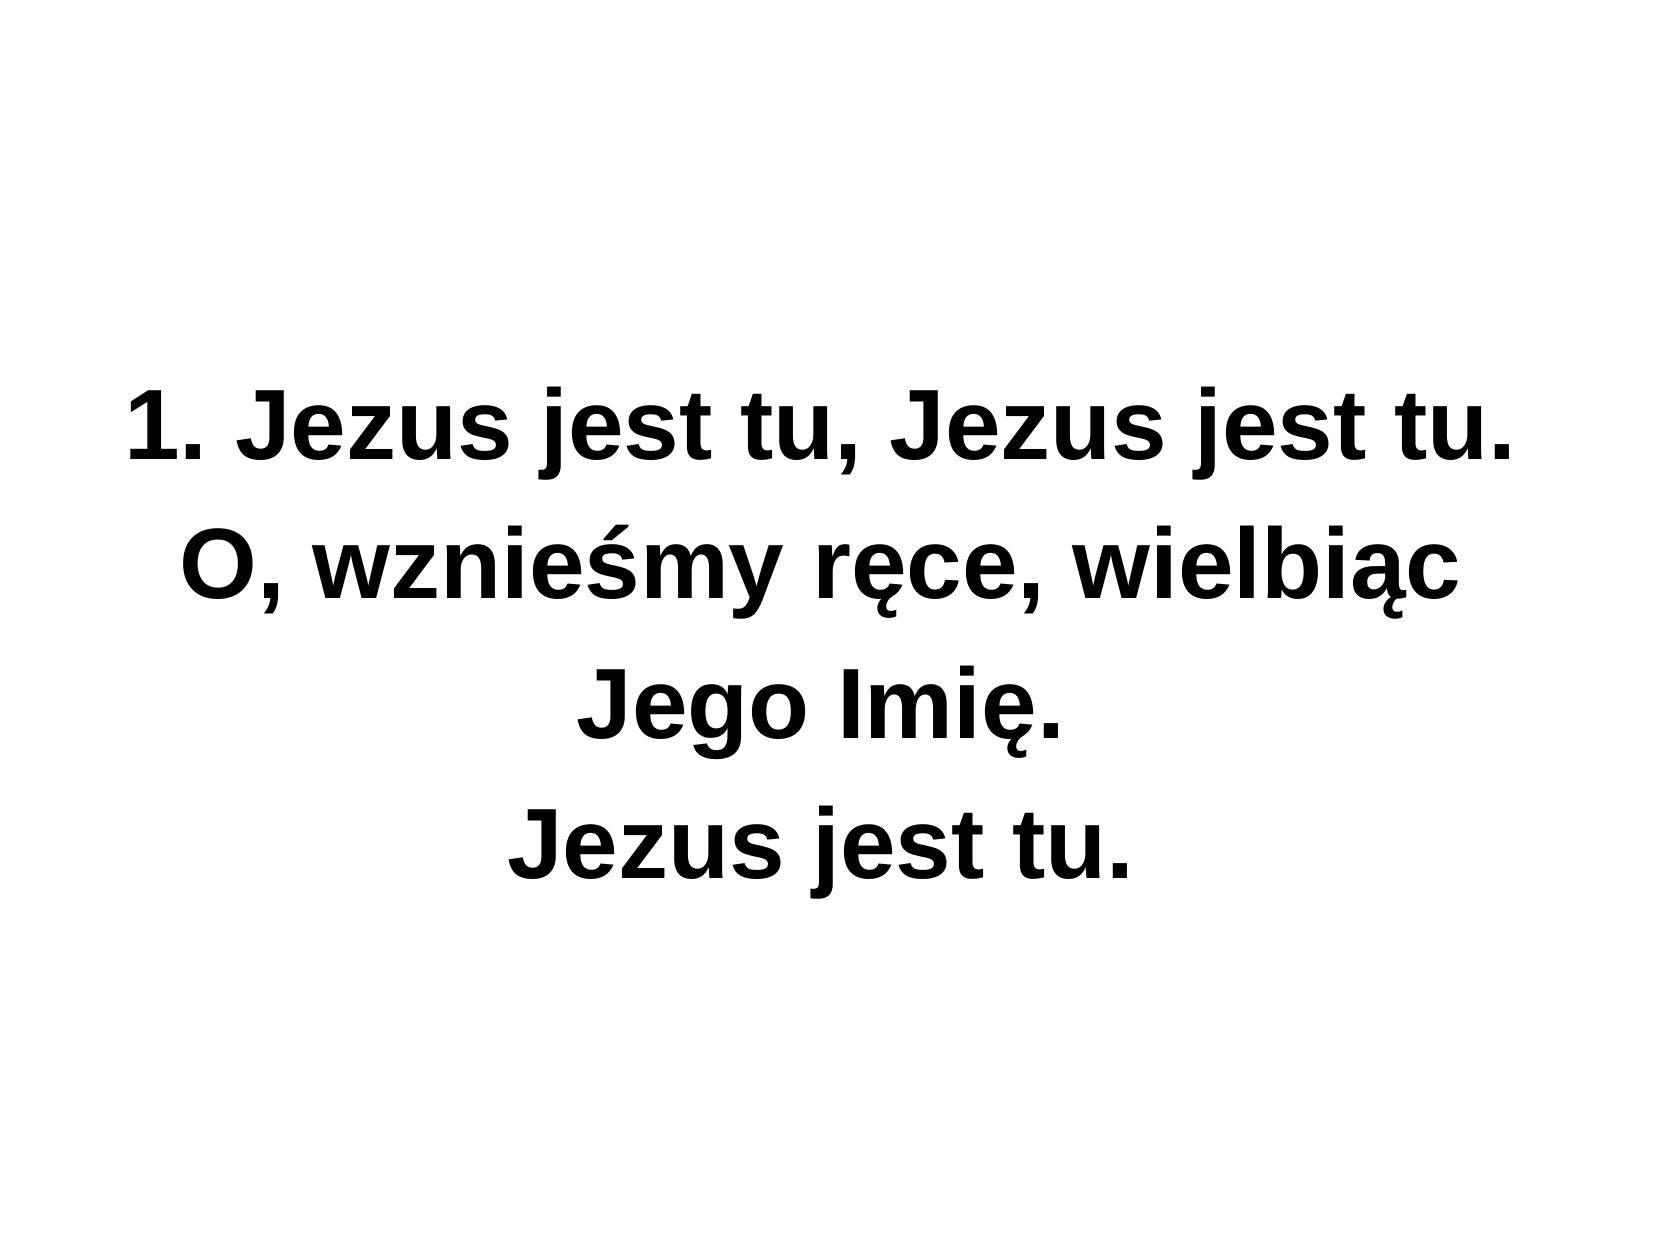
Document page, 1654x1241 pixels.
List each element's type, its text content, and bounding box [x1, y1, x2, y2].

subtitle 1. Jezus jest tu, Jezus jest tu. O, wznieśmy ręce, wielbiąc Jego Imię. Jezus jest tu. [0, 0, 1642, 1241]
